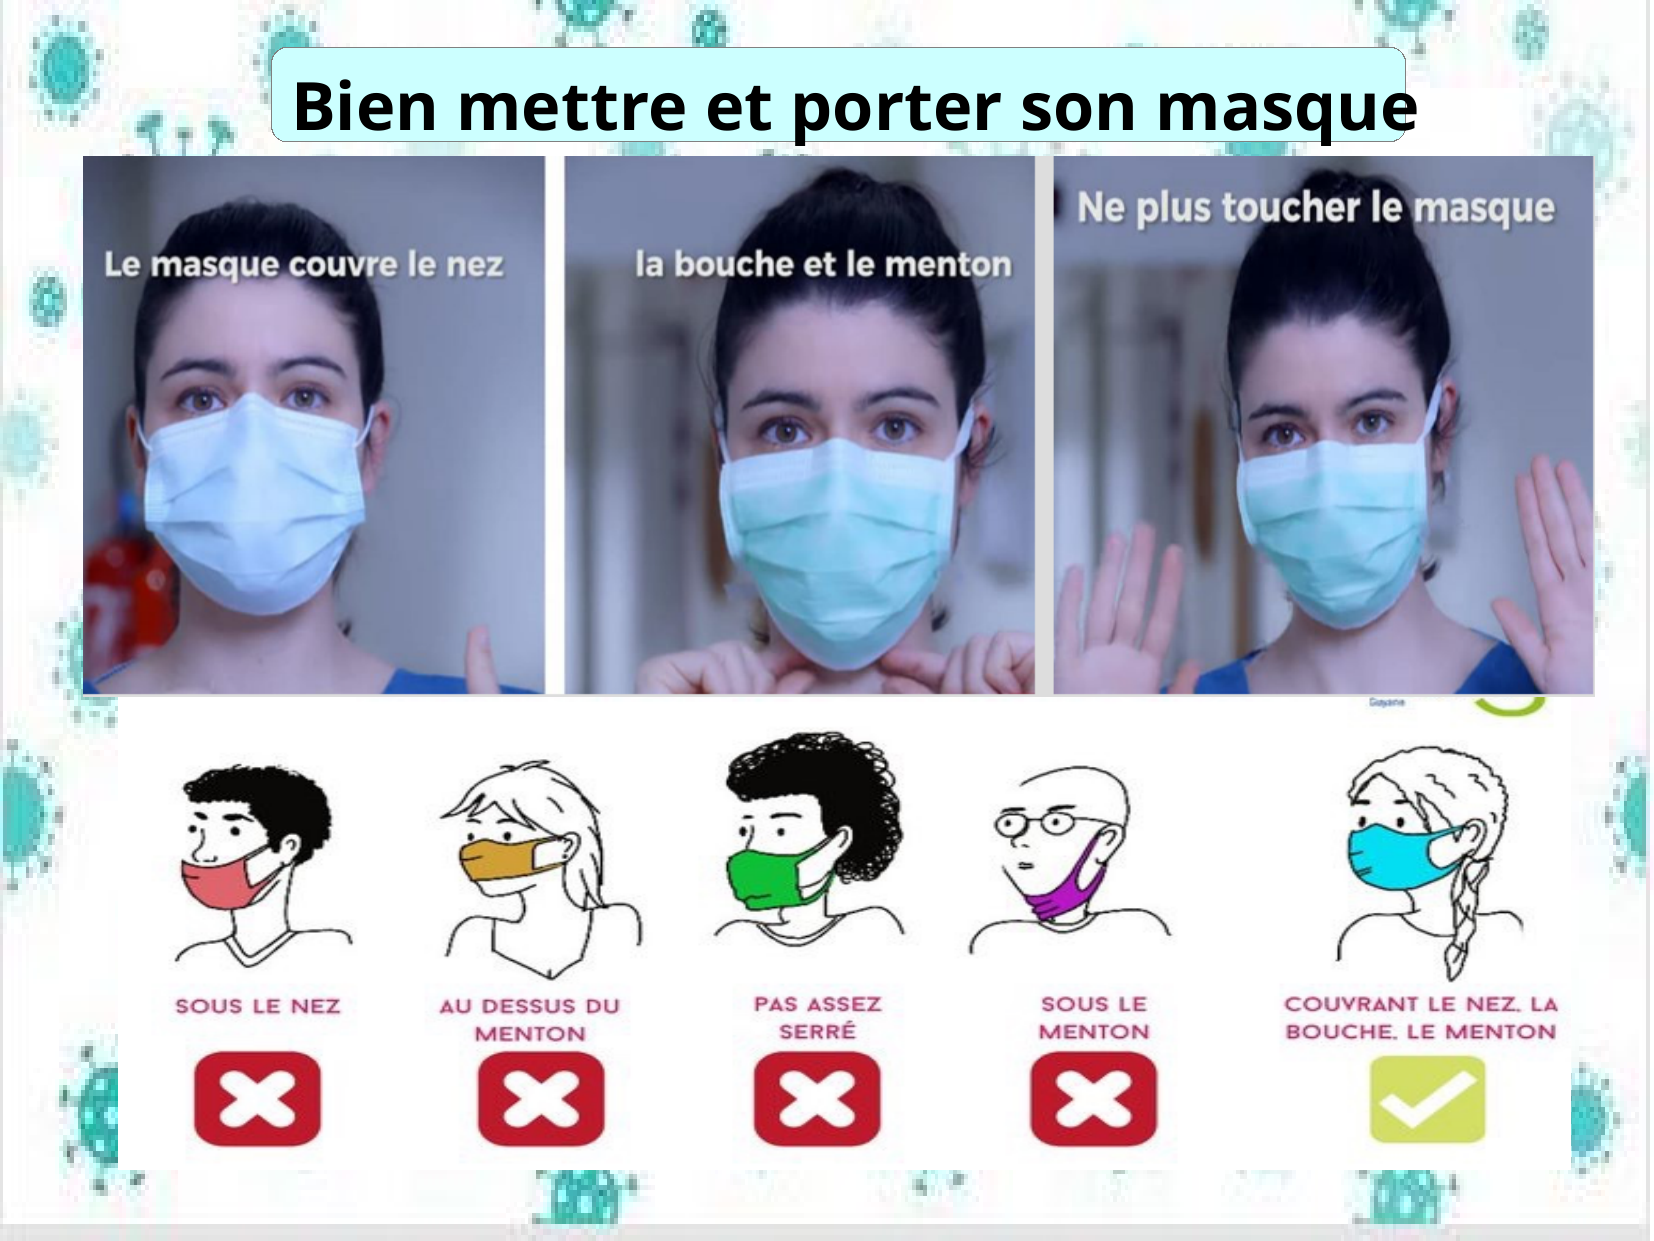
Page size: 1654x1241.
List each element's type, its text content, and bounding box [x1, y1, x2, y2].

text_box Bien mettre et porter son masque [271, 47, 1406, 142]
picture [83, 156, 1595, 1170]
